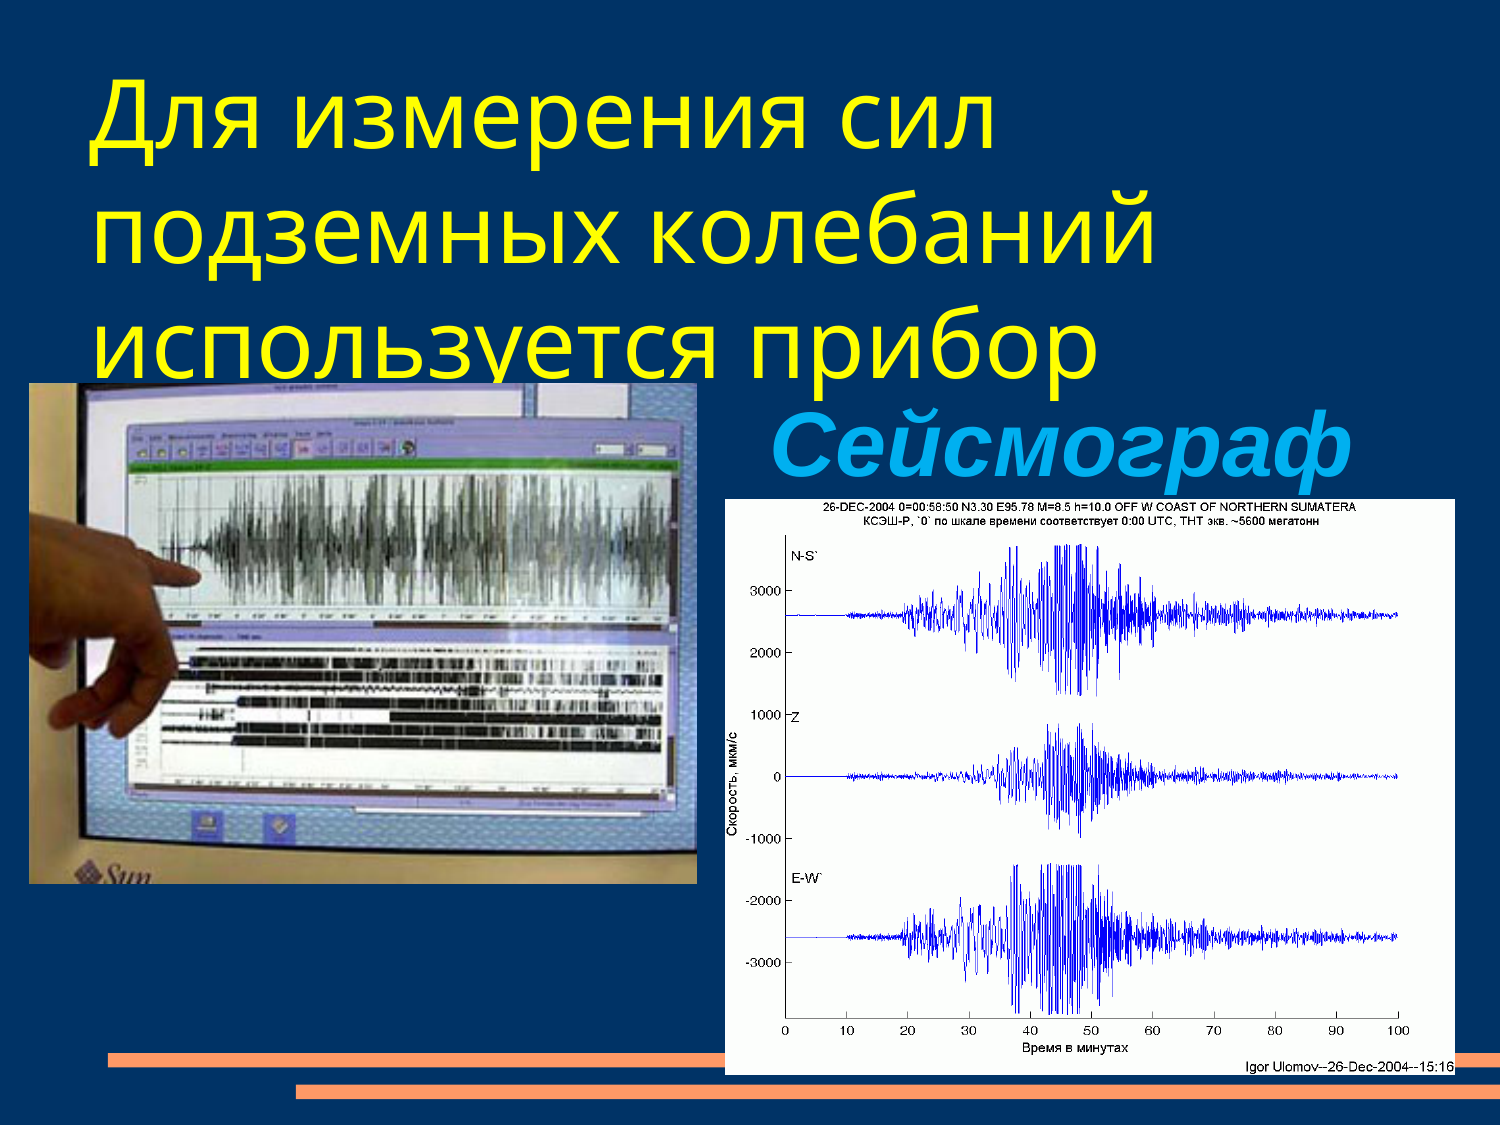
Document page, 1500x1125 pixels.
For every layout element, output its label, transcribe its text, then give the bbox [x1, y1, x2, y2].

picture [725, 499, 1455, 1075]
picture [29, 383, 697, 884]
title Для измерения сил подземных колебаний используется прибор [75, 45, 1300, 233]
text_box Сейсмограф [754, 377, 1418, 502]
